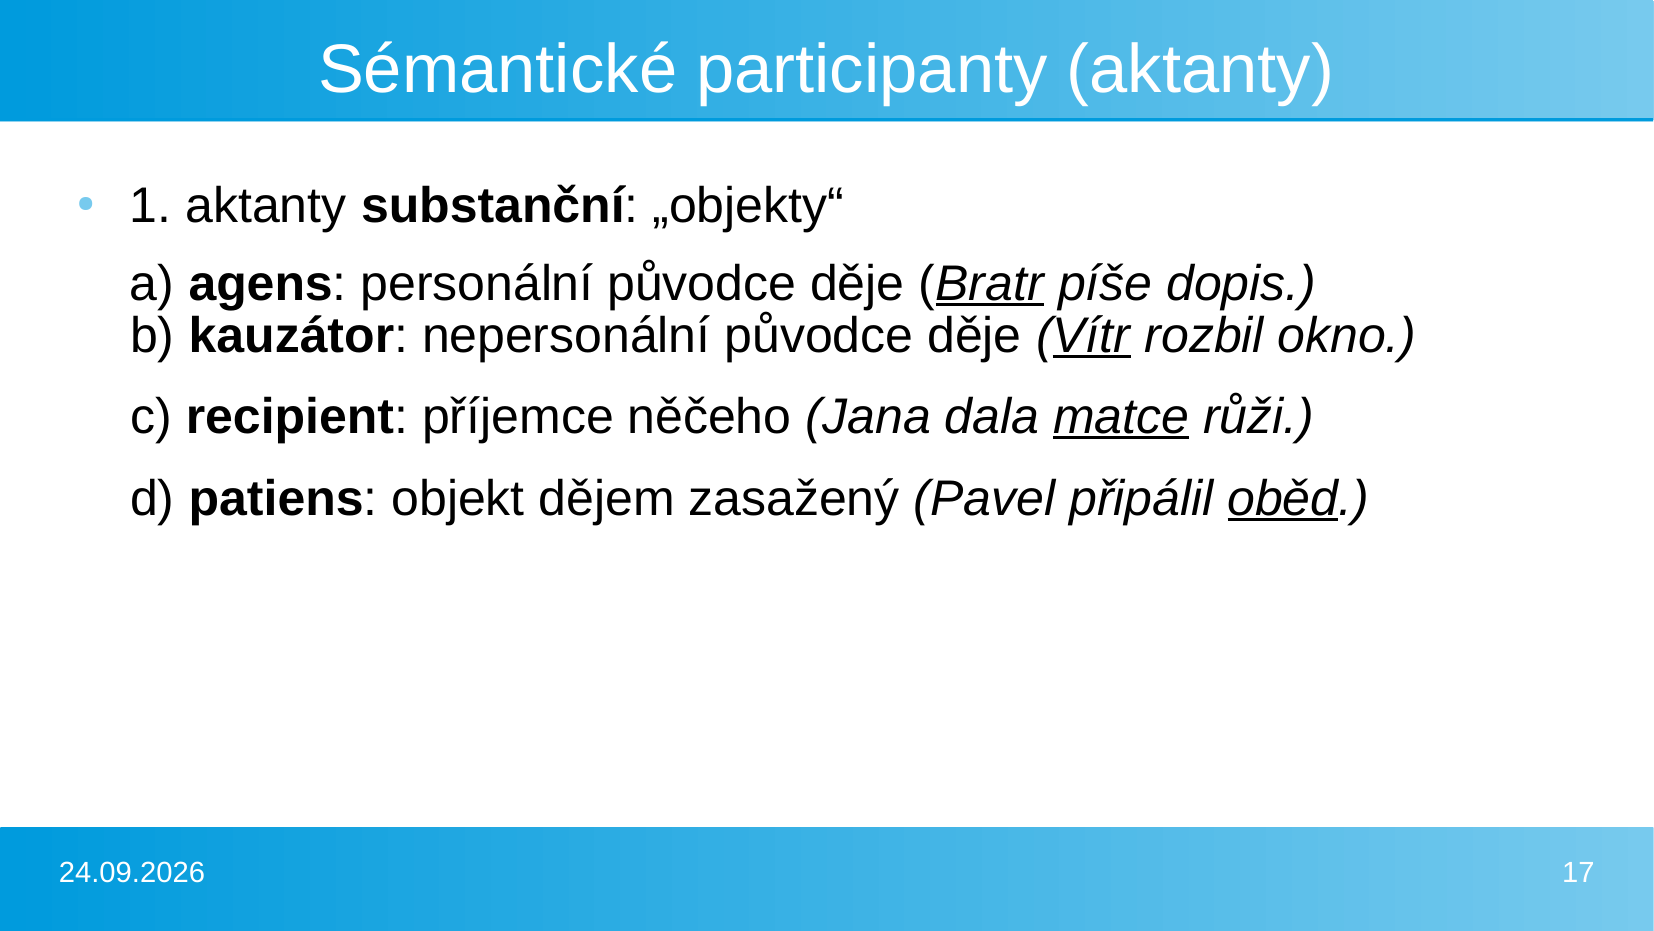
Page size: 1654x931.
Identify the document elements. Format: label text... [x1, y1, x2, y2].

list 1. aktanty substanční: „objekty“ a) agens: personální původce děje (Bratr píše dopis.) b) kauzátor: nepersonální původce děje (Vítr rozbil okno.) c) recipient: příjemce něčeho (Jana dala matce růži.) d) patiens: objekt dějem zasažený (Pavel připálil oběd.) [59, 177, 1595, 768]
title Sémantické participanty (aktanty) [59, 29, 1595, 108]
